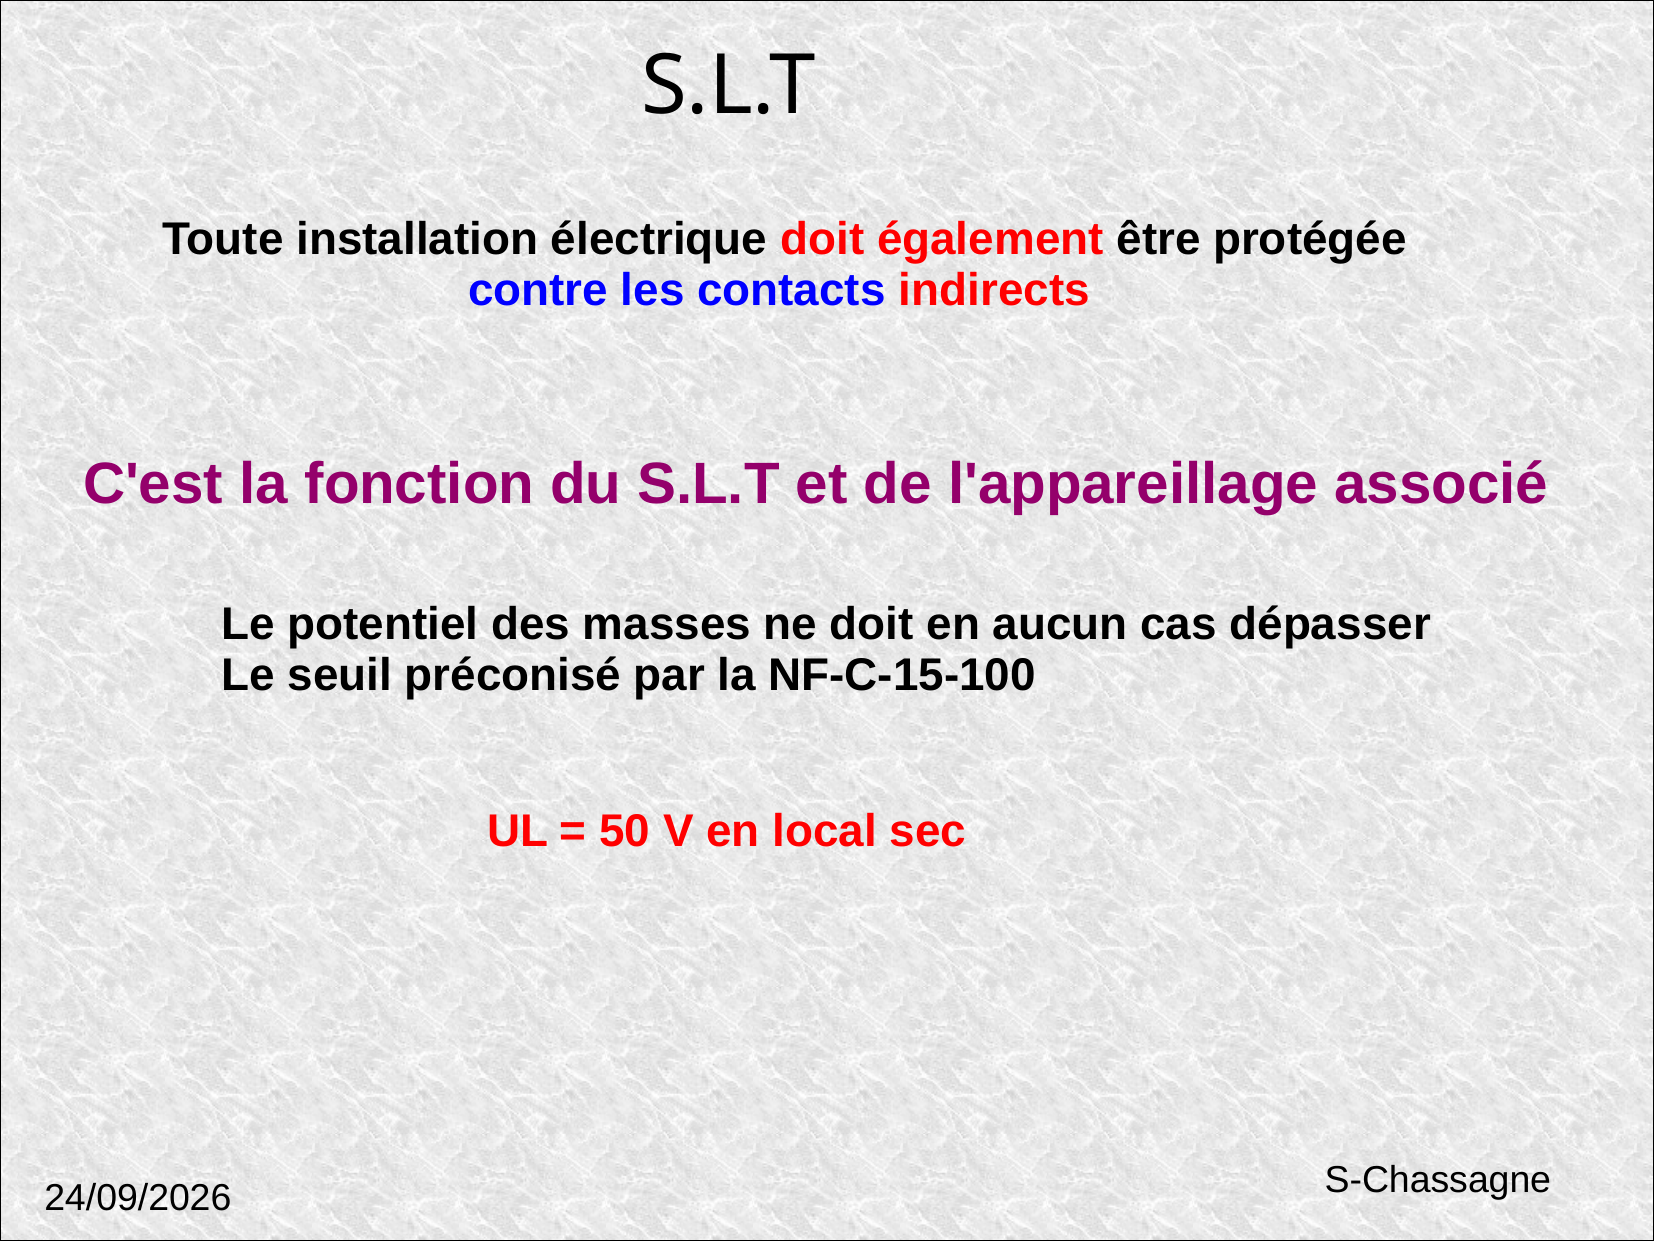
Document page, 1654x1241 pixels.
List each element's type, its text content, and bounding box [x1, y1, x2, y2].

text_box UL = 50 V en local sec [472, 797, 982, 865]
text_box Toute installation électrique doit également être protégée contre les contacts indirects [147, 205, 1435, 325]
text_box S.L.T [604, 16, 886, 148]
picture [1, 1, 1653, 1240]
text_box Le potentiel des masses ne doit en aucun cas dépasser Le seuil préconisé par la NF-C-15-100 [206, 590, 1447, 710]
text_box C'est la fonction du S.L.T et de l'appareillage associé [68, 442, 1565, 525]
